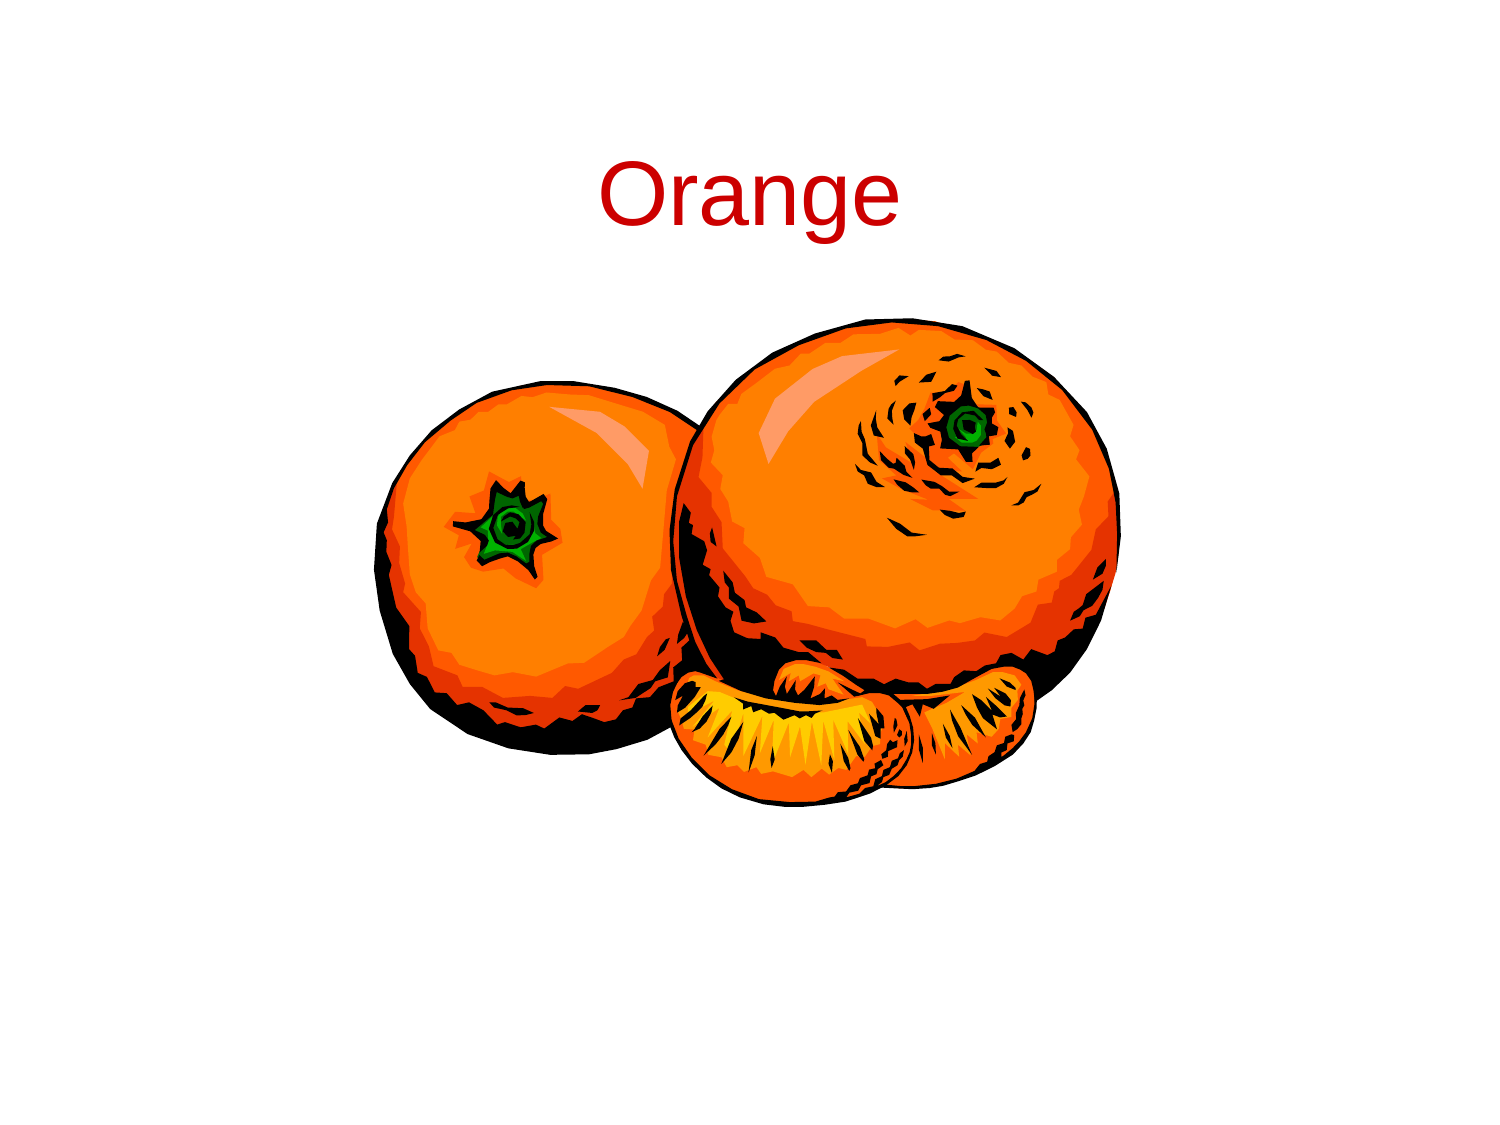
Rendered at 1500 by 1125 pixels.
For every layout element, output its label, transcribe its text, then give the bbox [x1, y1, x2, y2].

picture [373, 313, 1126, 812]
title Orange [112, 99, 1388, 288]
